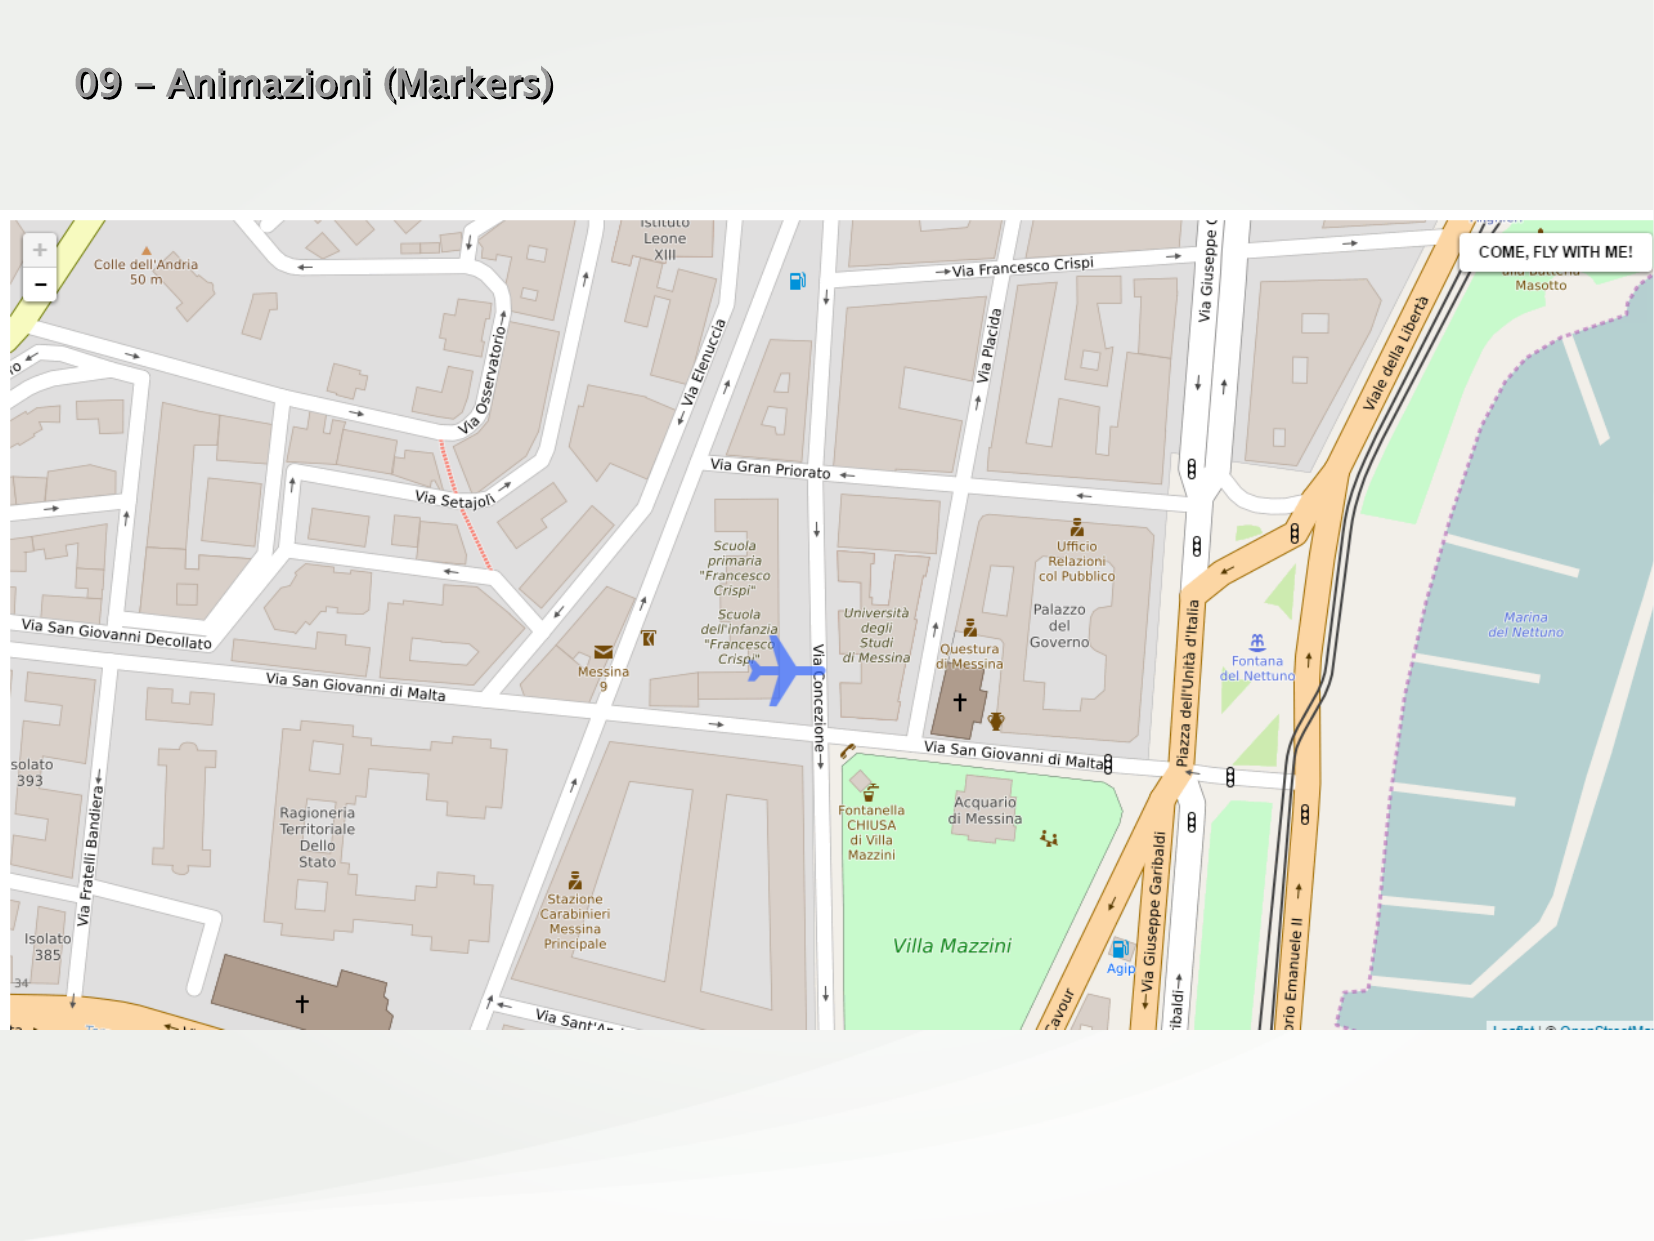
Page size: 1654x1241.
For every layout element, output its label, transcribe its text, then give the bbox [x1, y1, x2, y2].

text_box 09 - Animazioni (Markers) [59, 47, 1146, 108]
picture [0, 0, 1654, 1241]
